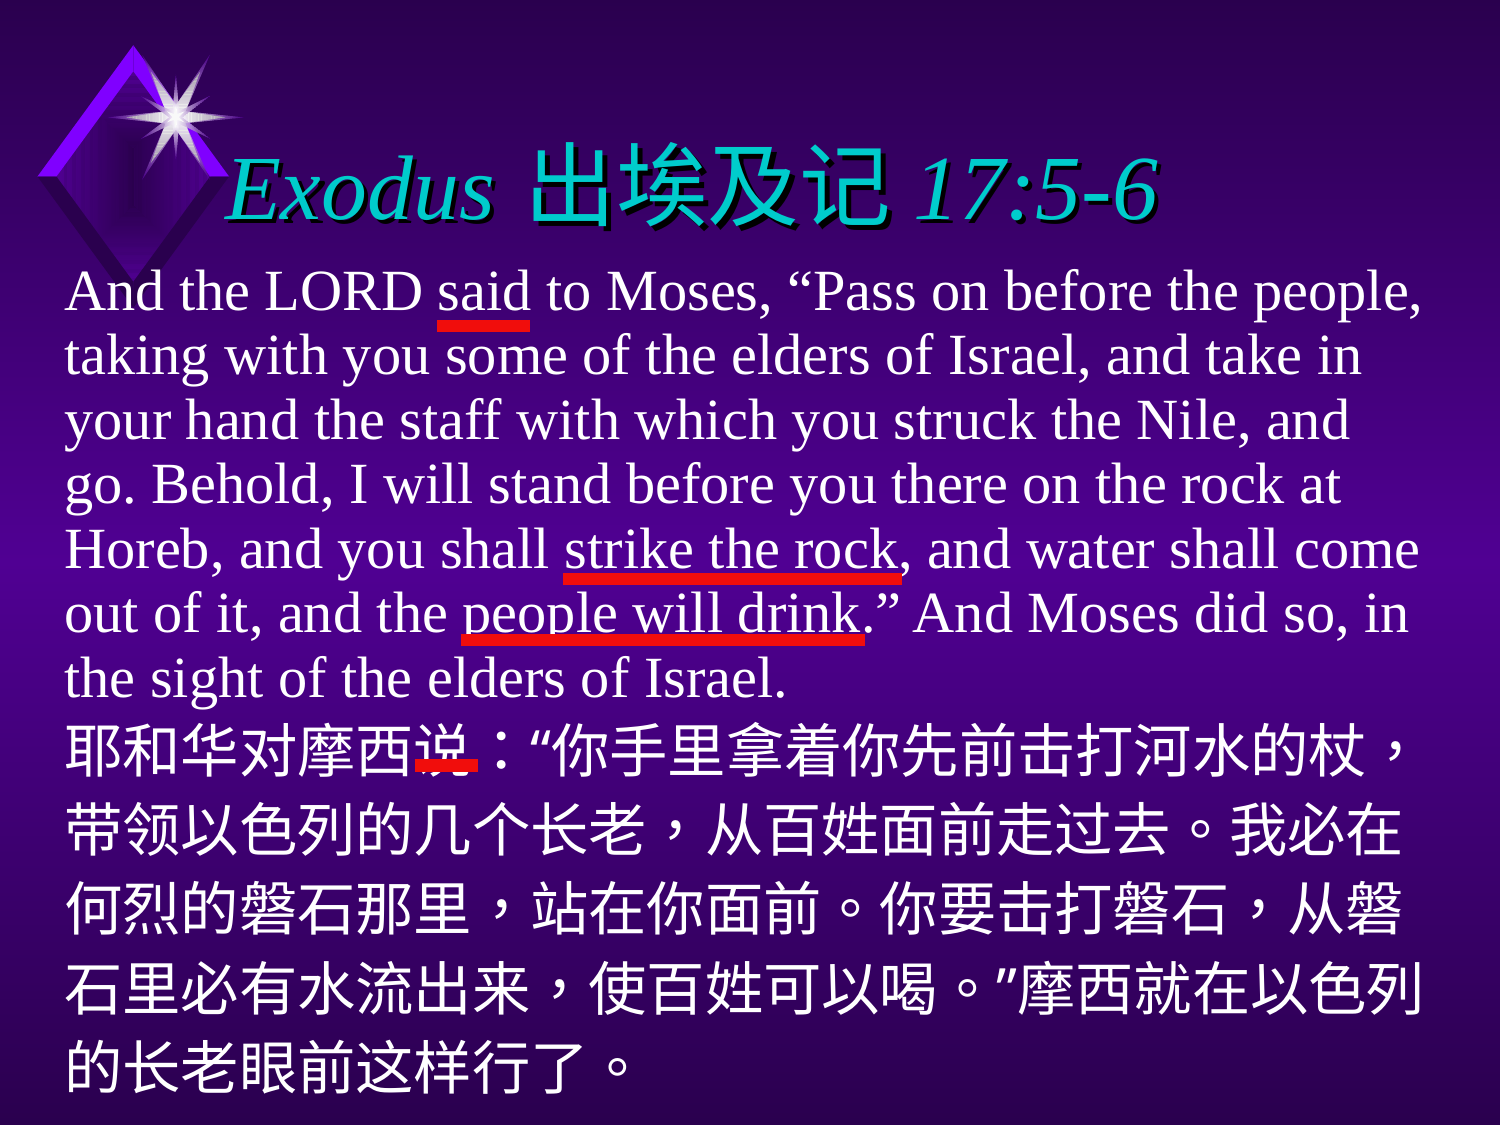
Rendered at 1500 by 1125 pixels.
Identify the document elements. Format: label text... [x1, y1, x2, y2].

text_box And the LORD said to Moses, “Pass on before the people, taking with you some of the elders of Israel, and take in your hand the staff with which you struck the Nile, and go. Behold, I will stand before you there on the rock at Horeb, and you shall strike the rock, and water shall come out of it, and the people will drink.” And Moses did so, in the sight of the elders of Israel. 耶和华对摩西说：“你手里拿着你先前击打河水的杖，带领以色列的几个长老，从百姓面前走过去。我必在何烈的磐石那里，站在你面前。你要击打磐石，从磐石里必有水流出来，使百姓可以喝。”摩西就在以色列的长老眼前这样行了。 [49, 250, 1451, 1125]
title Exodus 出埃及记17:5-6 [224, 65, 1388, 250]
